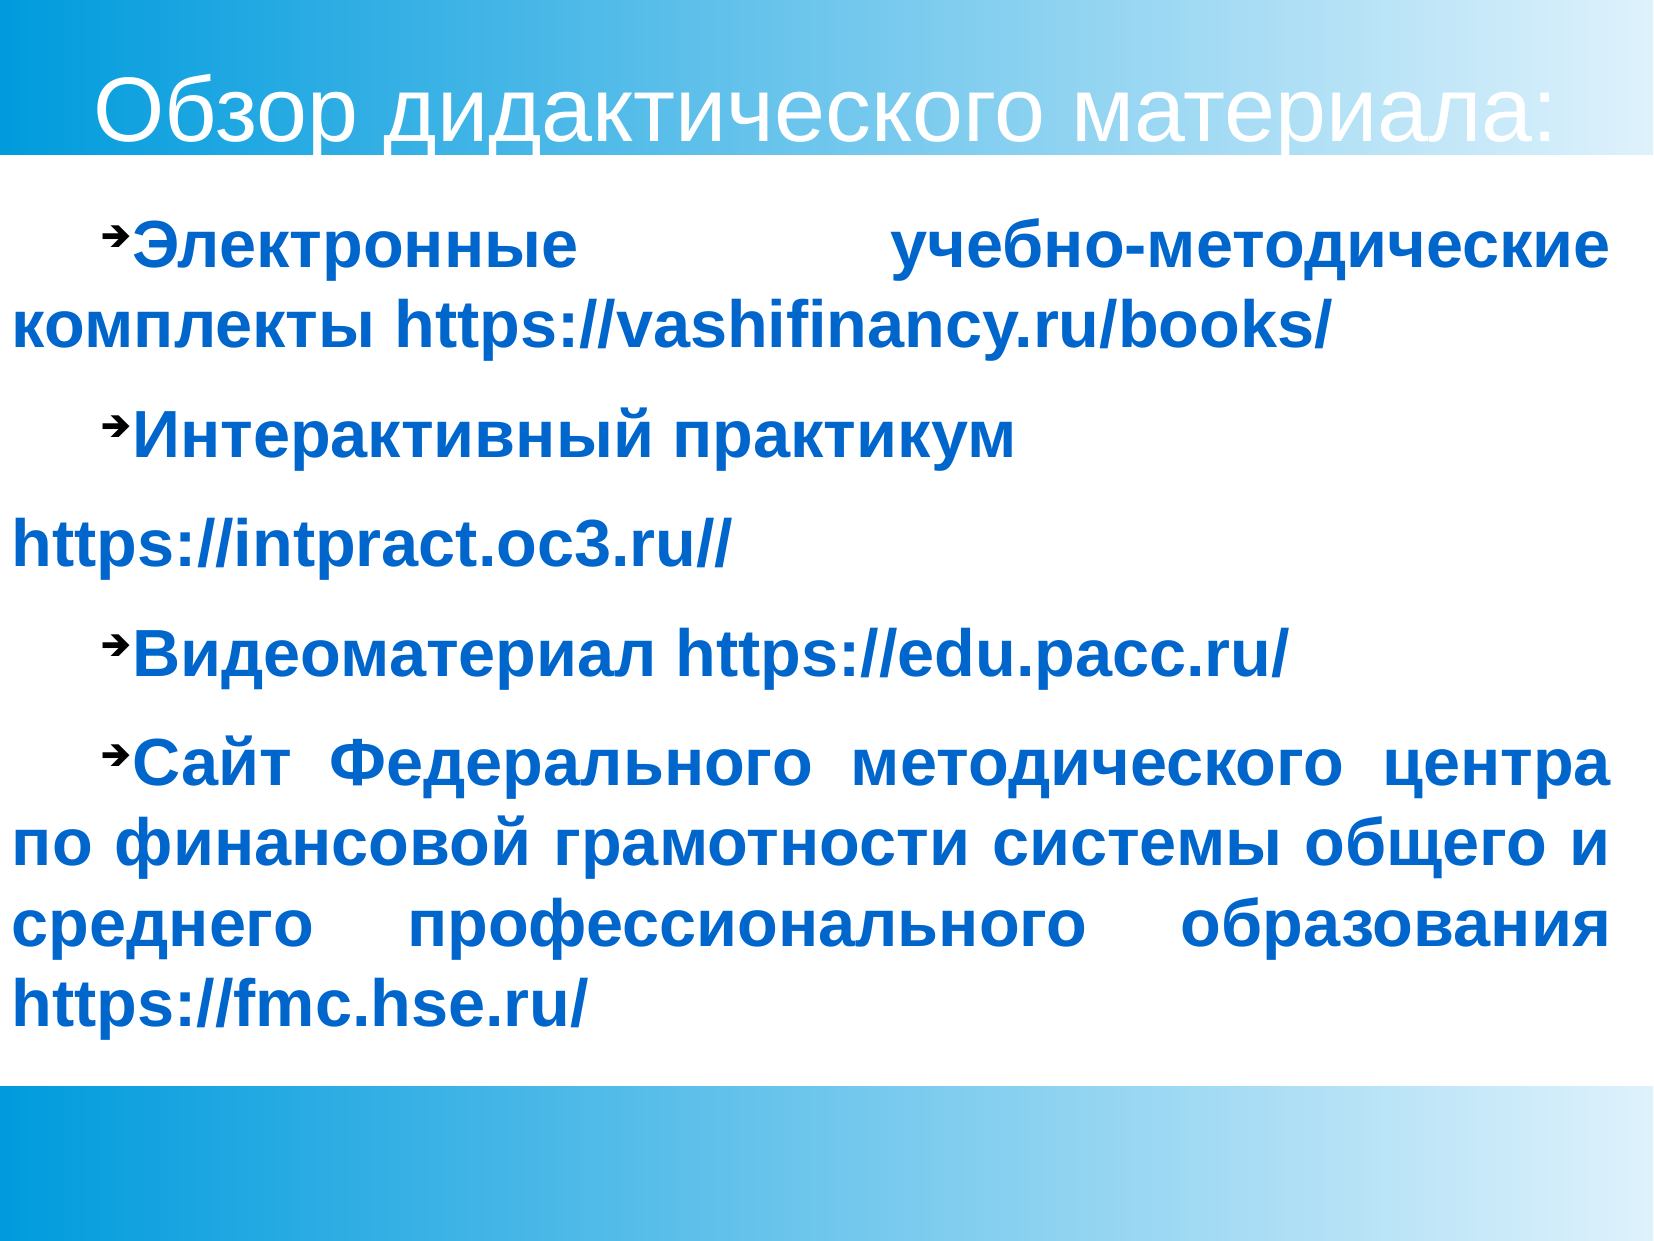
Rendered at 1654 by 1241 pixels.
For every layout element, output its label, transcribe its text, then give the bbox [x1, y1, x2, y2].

list Электронные учебно-методические комплекты https://vashifinancy.ru/books/ Интерактивный практикум https://intpract.oc3.ru// Видеоматериал https://edu.pacc.ru/ Сайт Федерального методического центра по финансовой грамотности системы общего и среднего профессионального образования https://fmc.hse.ru/ [11, 200, 1630, 1075]
title Обзор дидактического материала: [82, 49, 1571, 155]
